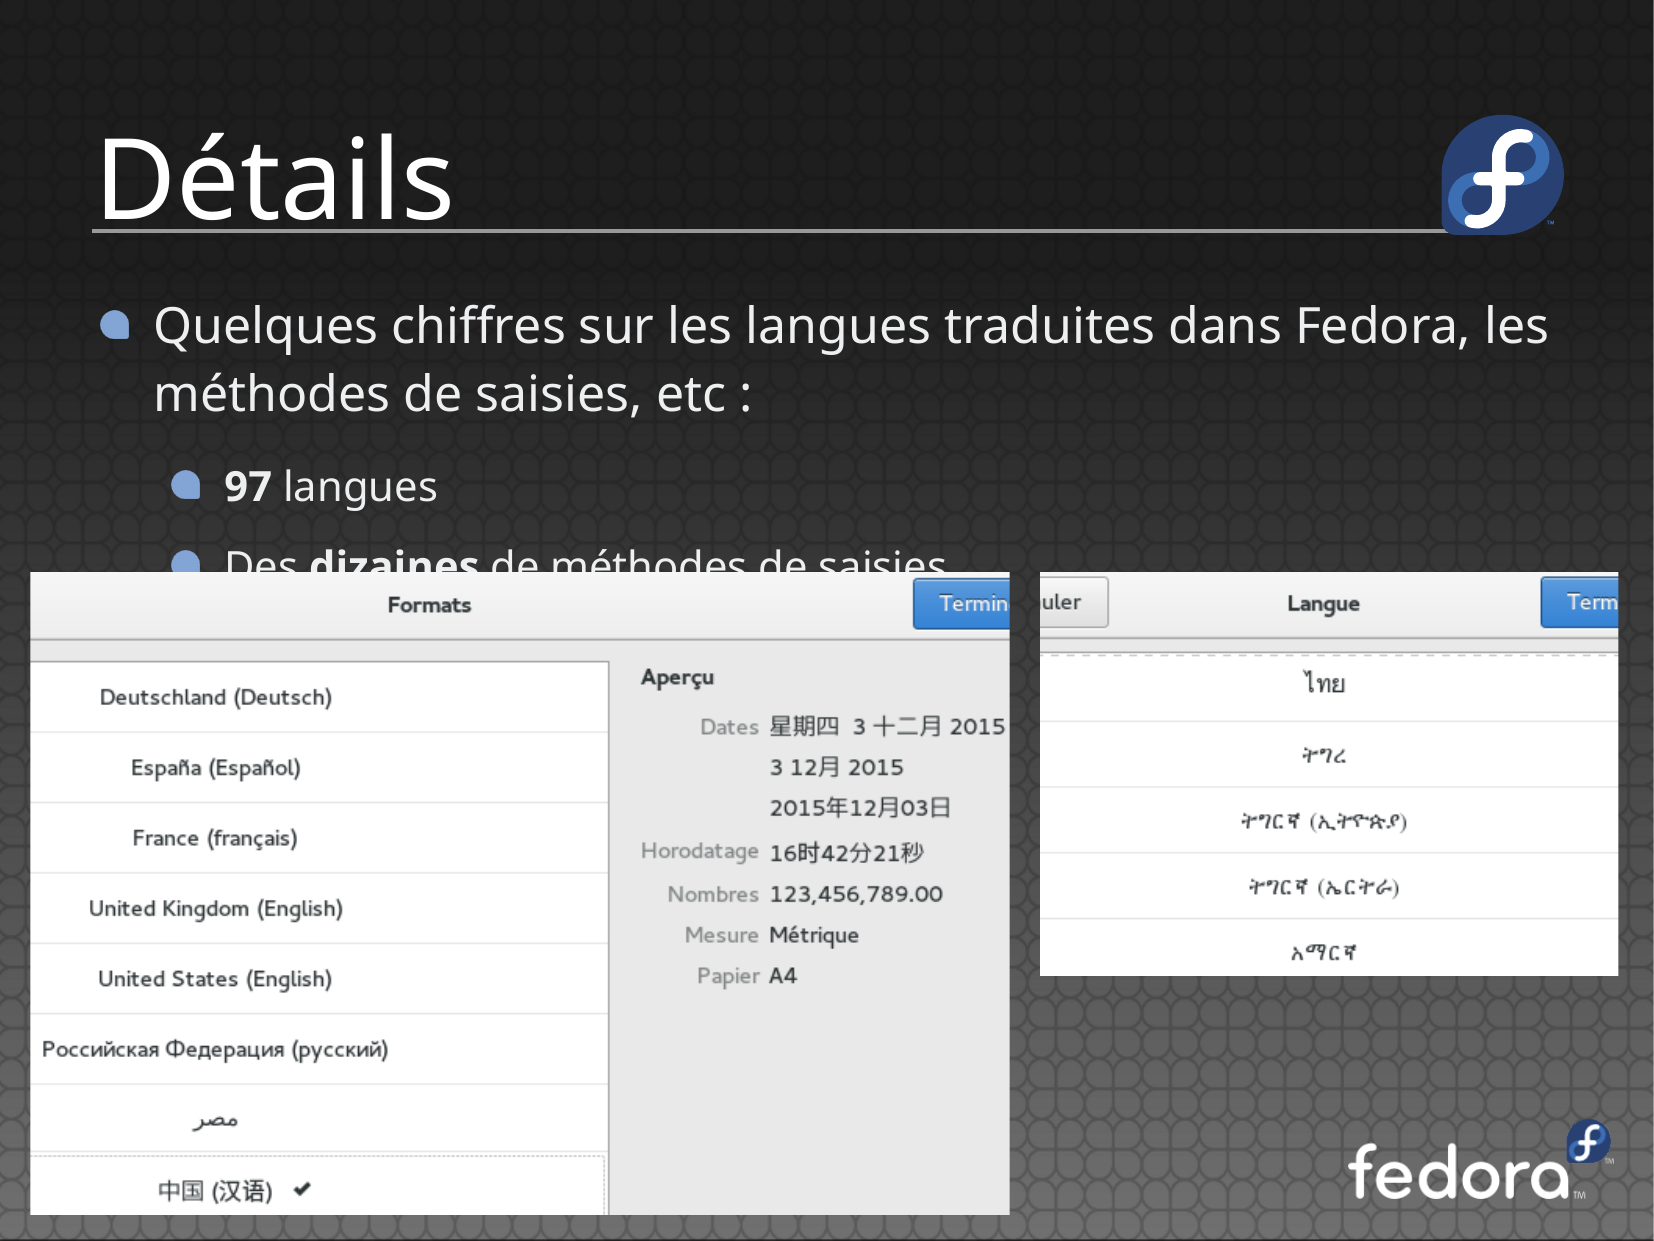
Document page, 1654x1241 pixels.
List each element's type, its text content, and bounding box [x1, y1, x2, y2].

title Détails [94, 100, 1426, 251]
list Quelques chiffres sur les langues traduites dans Fedora, les méthodes de saisies, etc : 97 langues Des dizaines de méthodes de saisies [82, 290, 1571, 595]
picture [0, 0, 1654, 1241]
